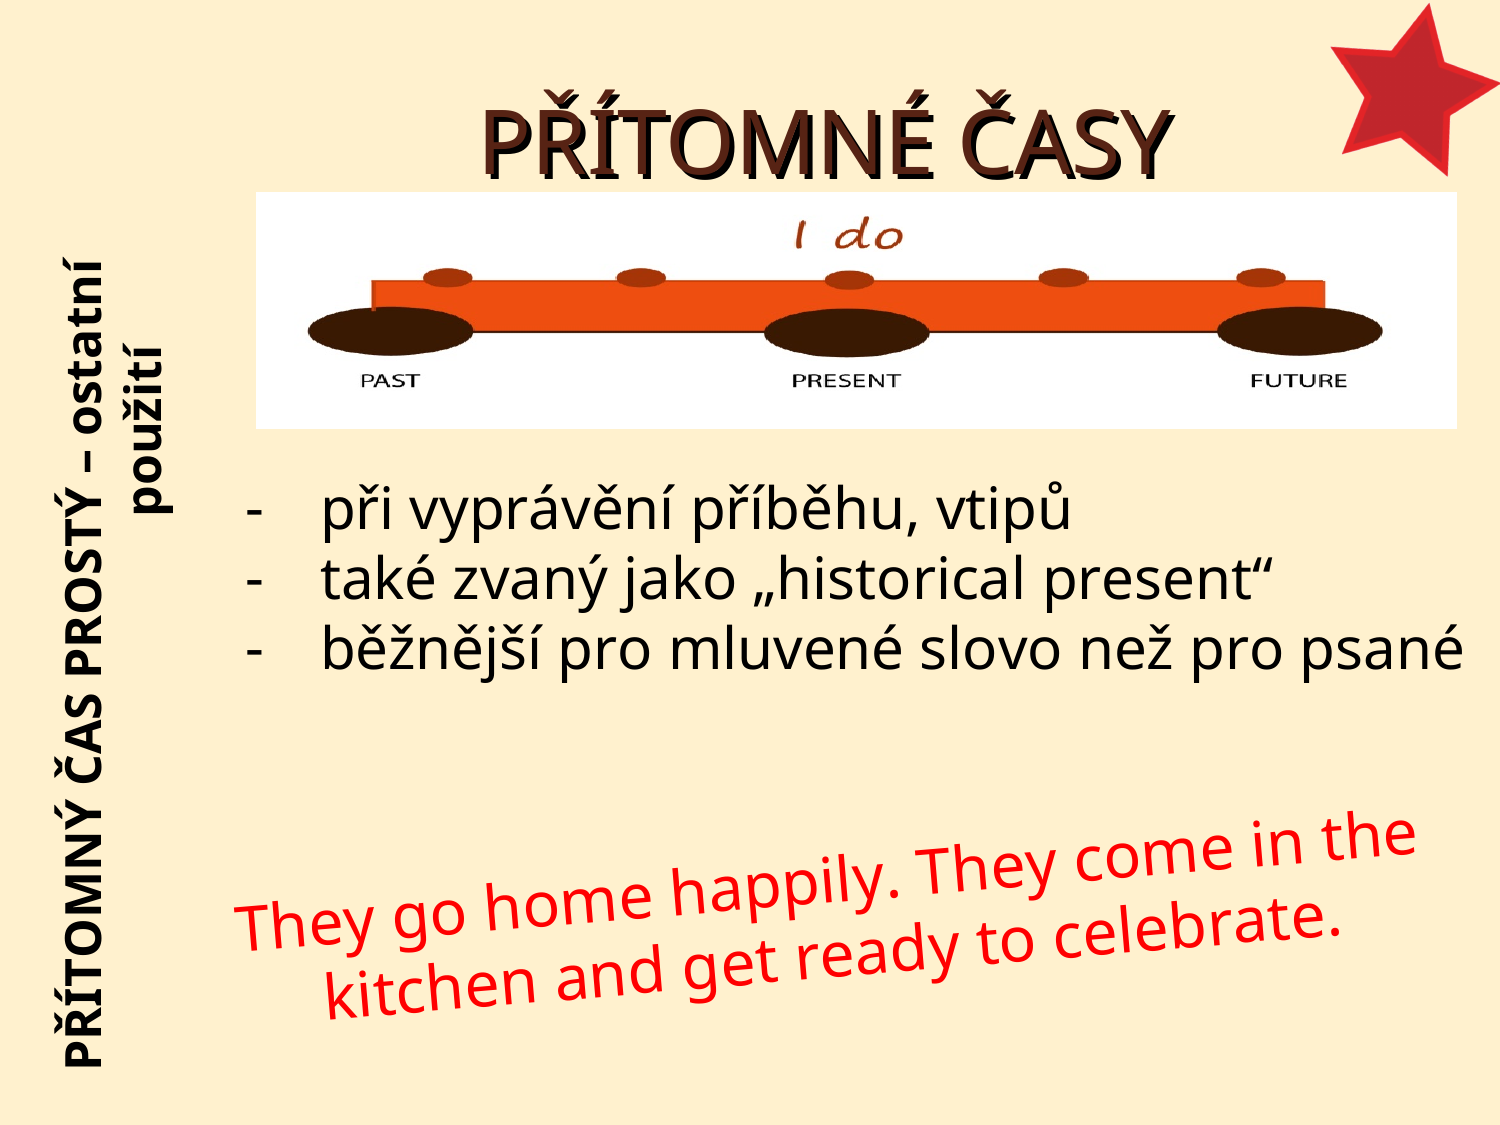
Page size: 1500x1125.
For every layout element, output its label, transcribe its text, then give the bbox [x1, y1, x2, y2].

text_box při vyprávění příběhu, vtipů také zvaný jako „historical present“ běžnější pro mluvené slovo než pro psané [230, 463, 1483, 689]
text_box They go home happily. They come in the kitchen and get ready to celebrate. [197, 780, 1462, 1051]
picture [1309, 0, 1500, 185]
picture [256, 192, 1457, 429]
title PŘÍTOMNÉ ČASY [183, 45, 1466, 233]
text_box PŘÍTOMNÝ ČAS PROSTÝ – ostatní použití [43, 13, 180, 1087]
